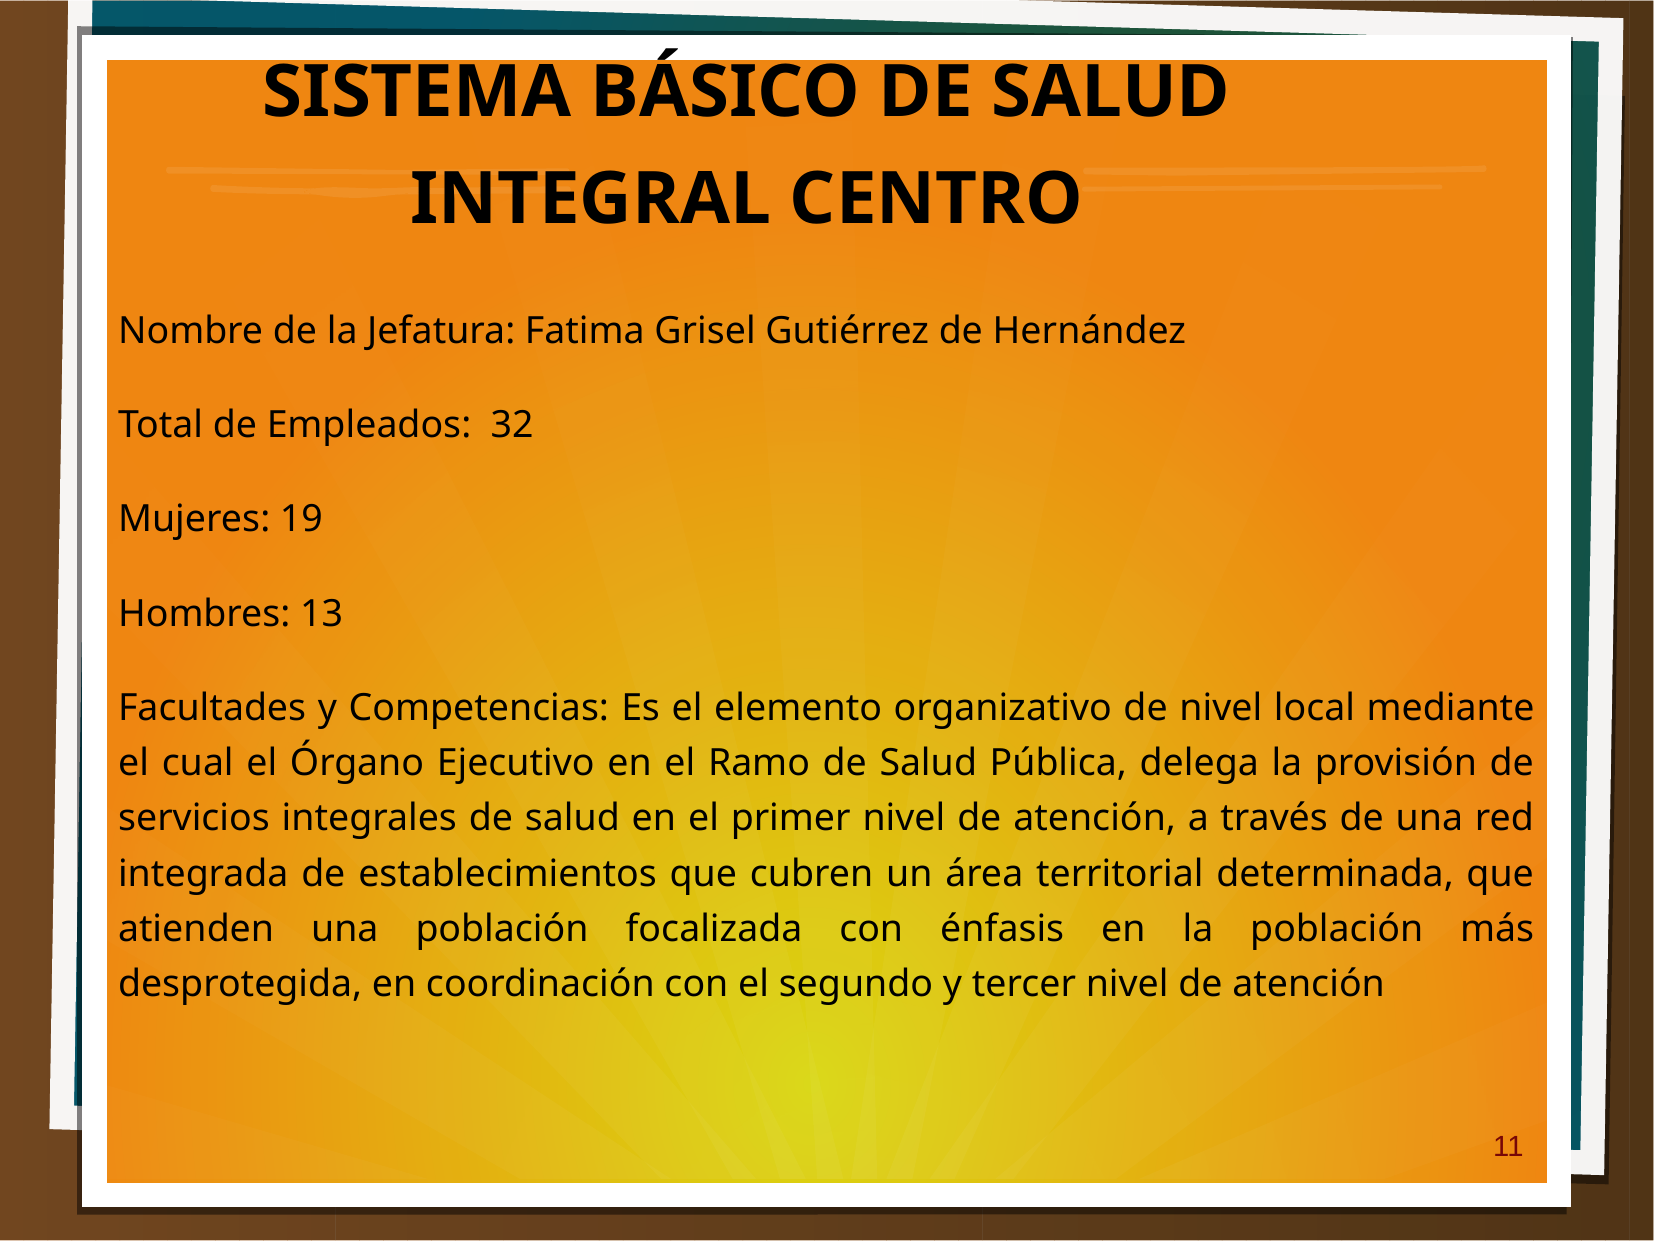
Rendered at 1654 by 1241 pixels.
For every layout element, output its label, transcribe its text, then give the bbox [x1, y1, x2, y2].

text_box Nombre de la Jefatura: Fatima Grisel Gutiérrez de Hernández Total de Empleados: 32 Mujeres: 19 Hombres: 13 Facultades y Competencias: Es el elemento organizativo de nivel local mediante el cual el Órgano Ejecutivo en el Ramo de Salud Pública, delega la provisión de servicios integrales de salud en el primer nivel de atención, a través de una red integrada de establecimientos que cubren un área territorial determinada, que atienden una población focalizada con énfasis en la población más desprotegida, en coordinación con el segundo y tercer nivel de atención [118, 299, 1536, 1019]
title SISTEMA BÁSICO DE SALUD INTEGRAL CENTRO [82, 30, 1412, 246]
